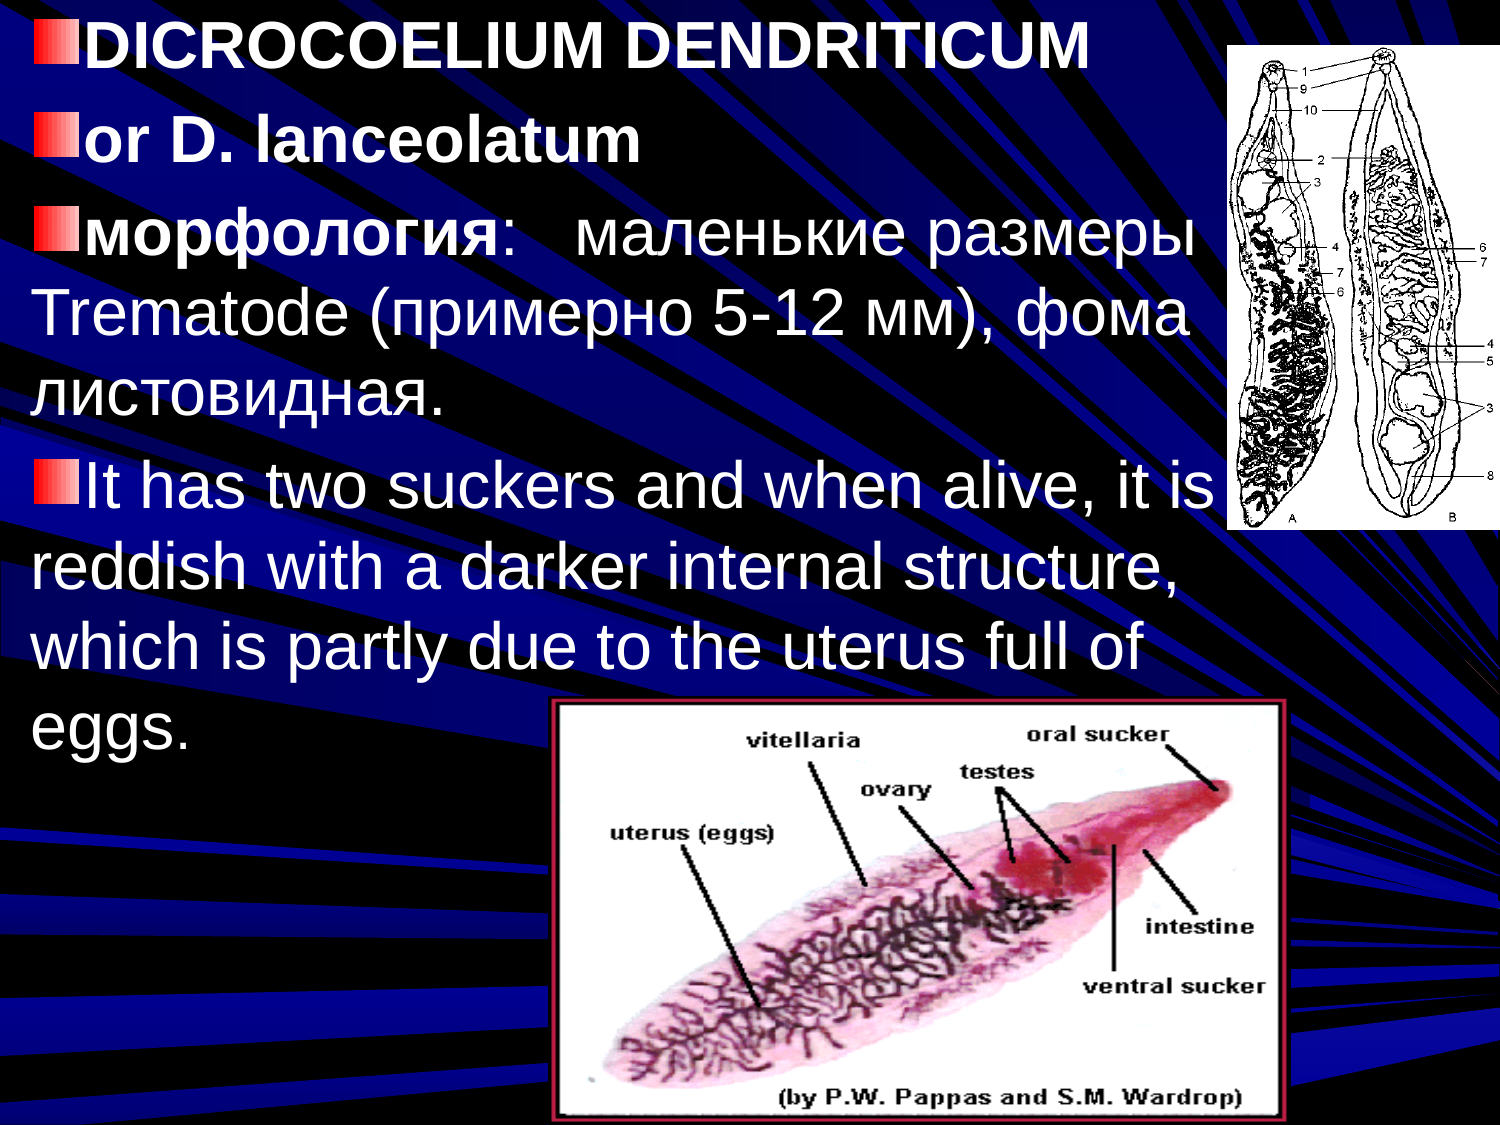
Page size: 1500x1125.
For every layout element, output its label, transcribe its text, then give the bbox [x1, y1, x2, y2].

list DICROCOELIUM DENDRITICUM or D. lanceolatum морфология: маленькие размеры Trematode (примерно 5-12 мм), фома листовидная. It has two suckers and when alive, it is reddish with a darker internal structure, which is partly due to the uterus full of eggs. [15, 0, 1258, 1026]
picture [548, 696, 1291, 1125]
picture [1227, 45, 1500, 530]
